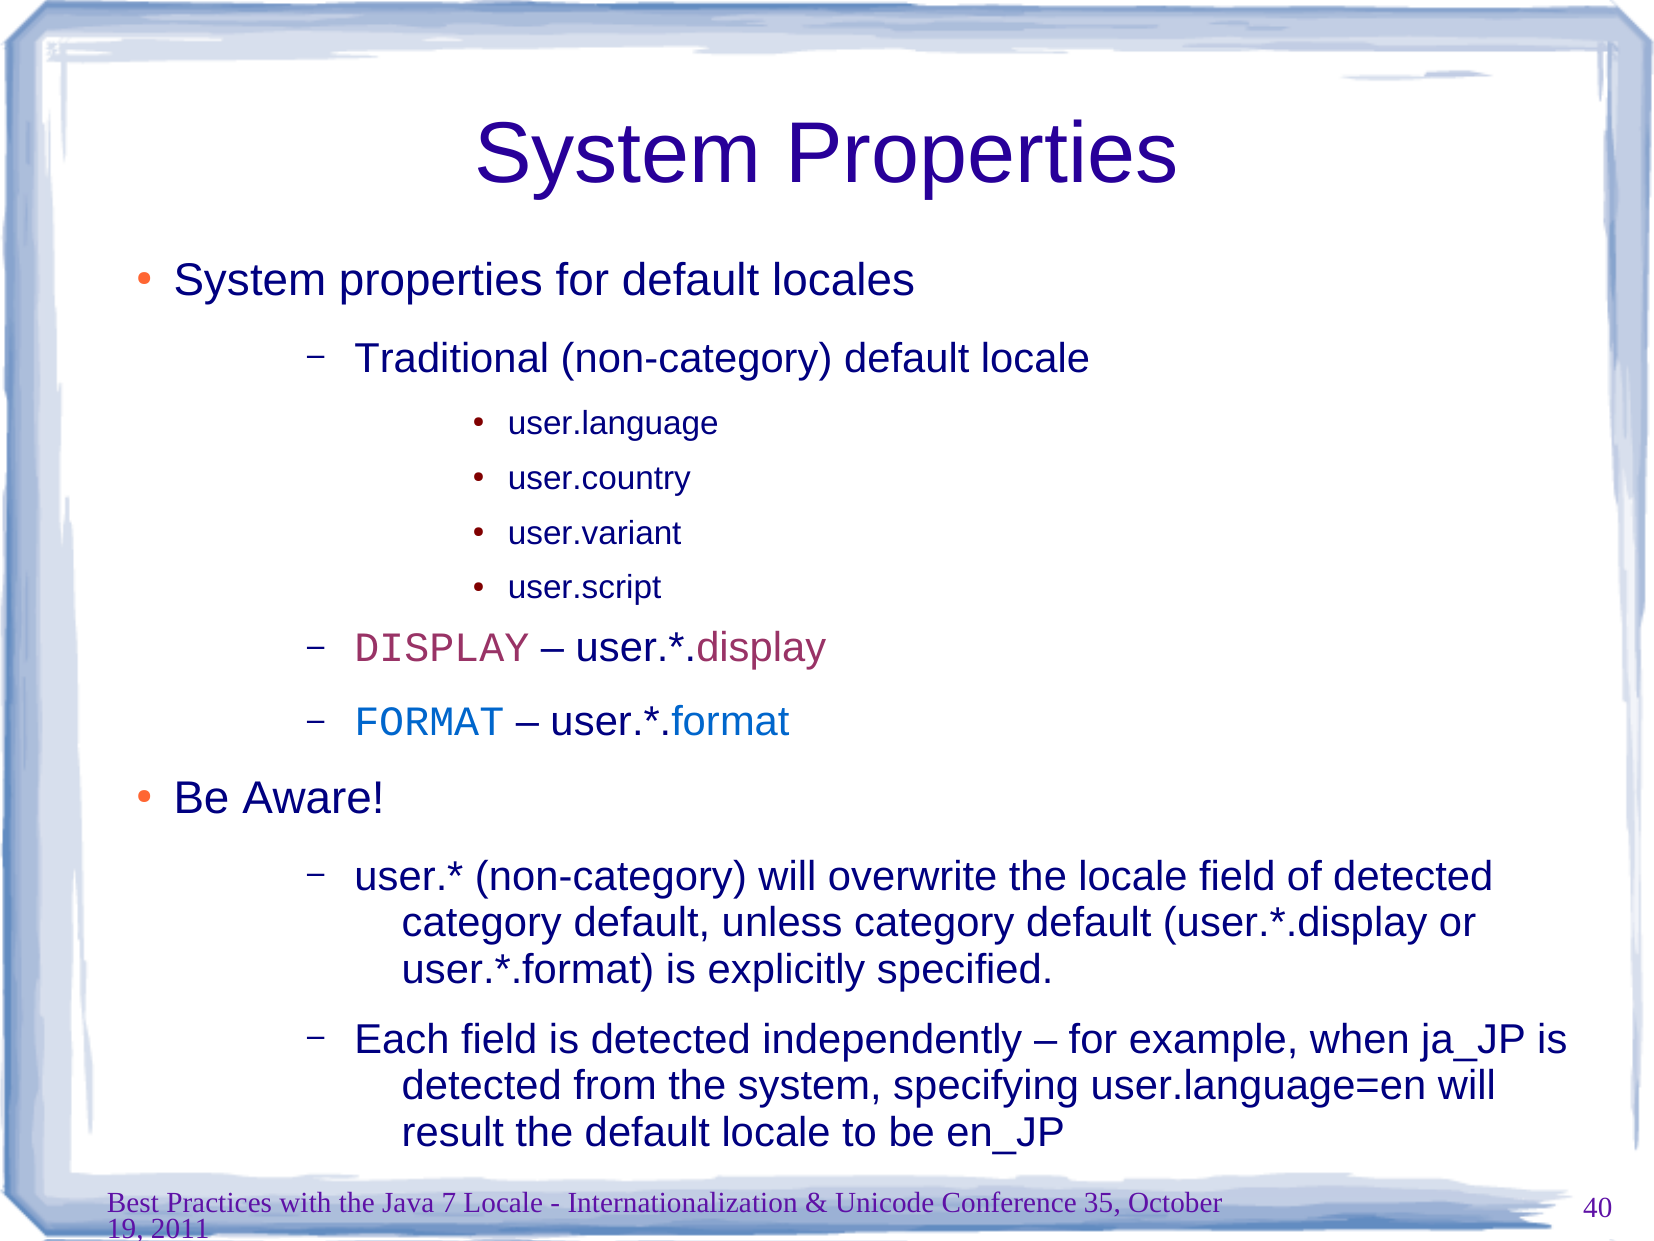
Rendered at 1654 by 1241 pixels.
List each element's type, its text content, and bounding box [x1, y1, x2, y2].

list System properties for default locales Traditional (non-category) default locale user.language user.country user.variant user.script DISPLAY – user.*.display FORMAT – user.*.format Be Aware! user.* (non-category) will overwrite the locale field of detected category default, unless category default (user.*.display or user.*.format) is explicitly specified. Each field is detected independently – for example, when ja_JP is detected from the system, specifying user.language=en will result the default locale to be en_JP [118, 253, 1571, 1156]
picture [0, 0, 1654, 1241]
title System Properties [82, 49, 1571, 257]
